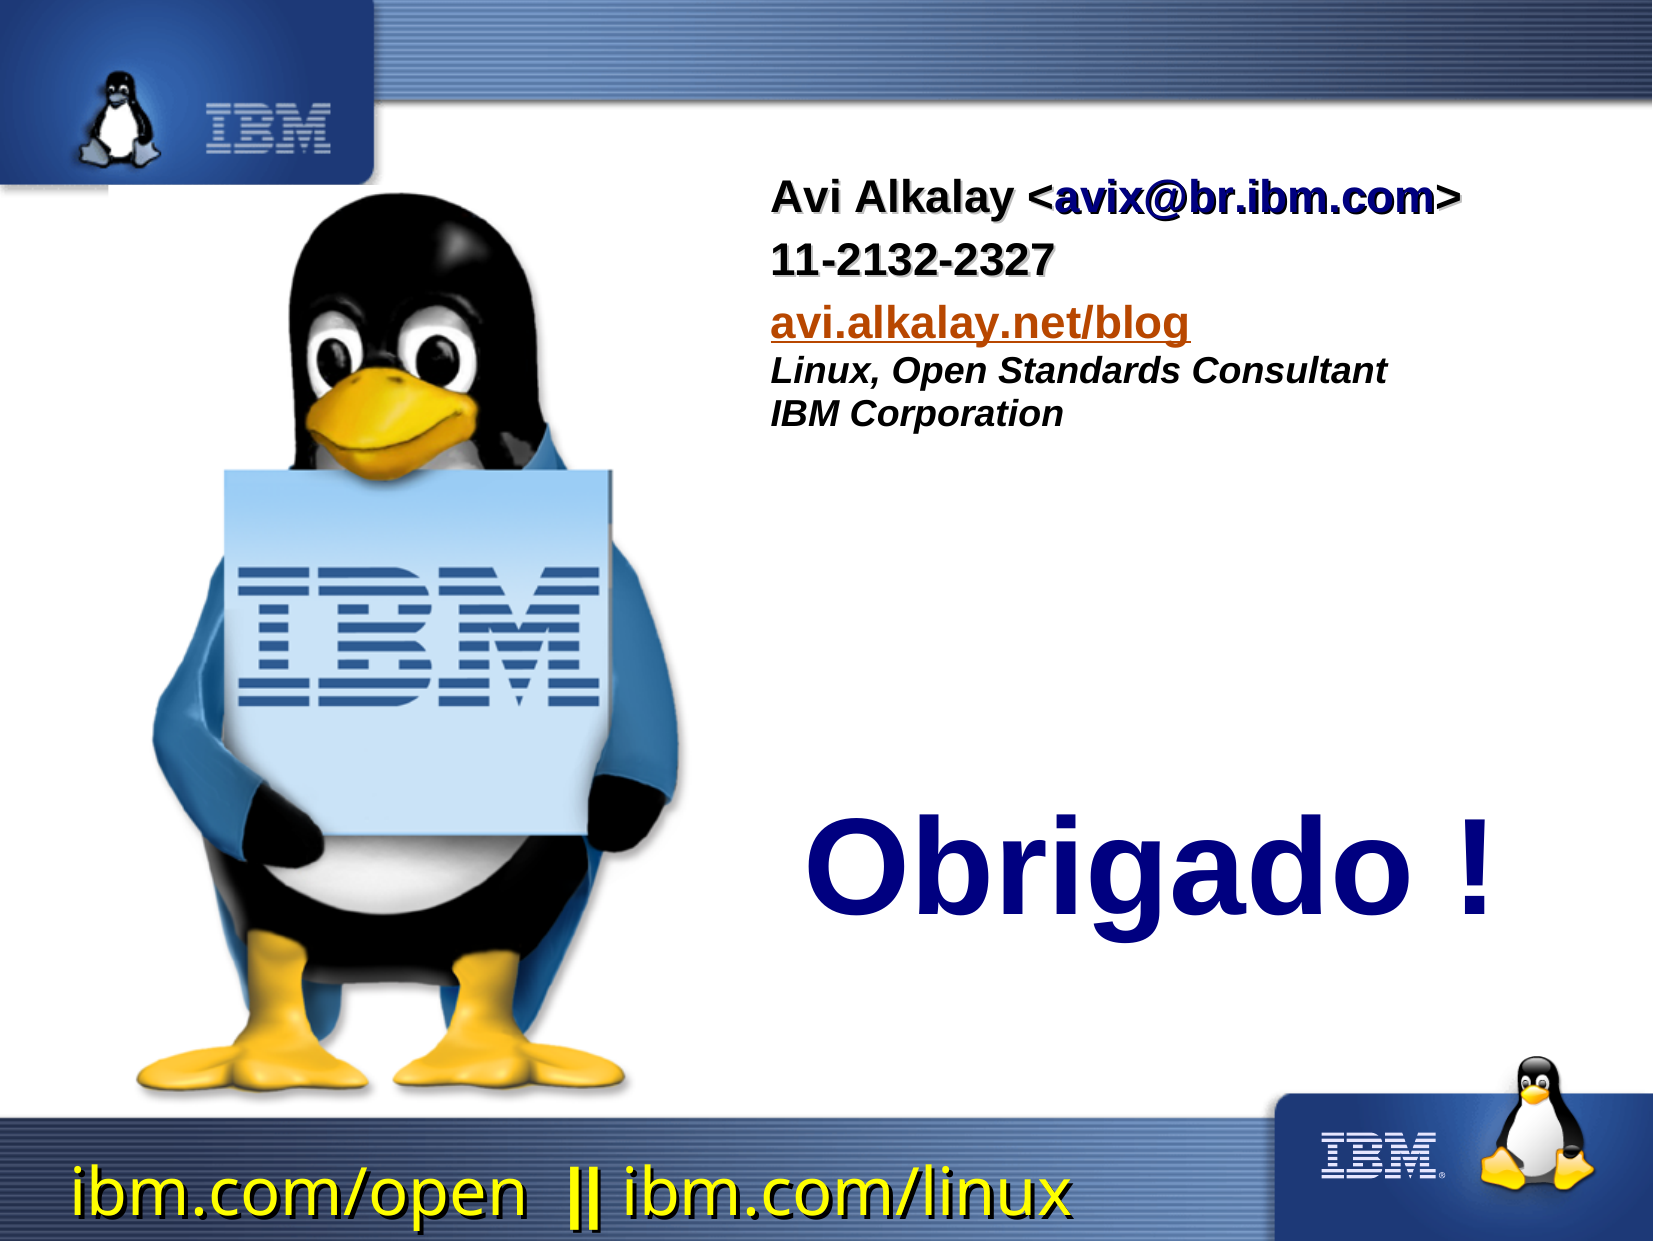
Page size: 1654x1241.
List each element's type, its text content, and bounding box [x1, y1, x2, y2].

text_box Linux, Open Standards Consultant IBM Corporation [755, 357, 1481, 486]
picture [0, 0, 1653, 1241]
text_box Avi Alkalay <avix@br.ibm.com> 11-2132-2327 avi.alkalay.net/blog [755, 160, 1508, 357]
text_box Obrigado ! [803, 778, 1582, 981]
